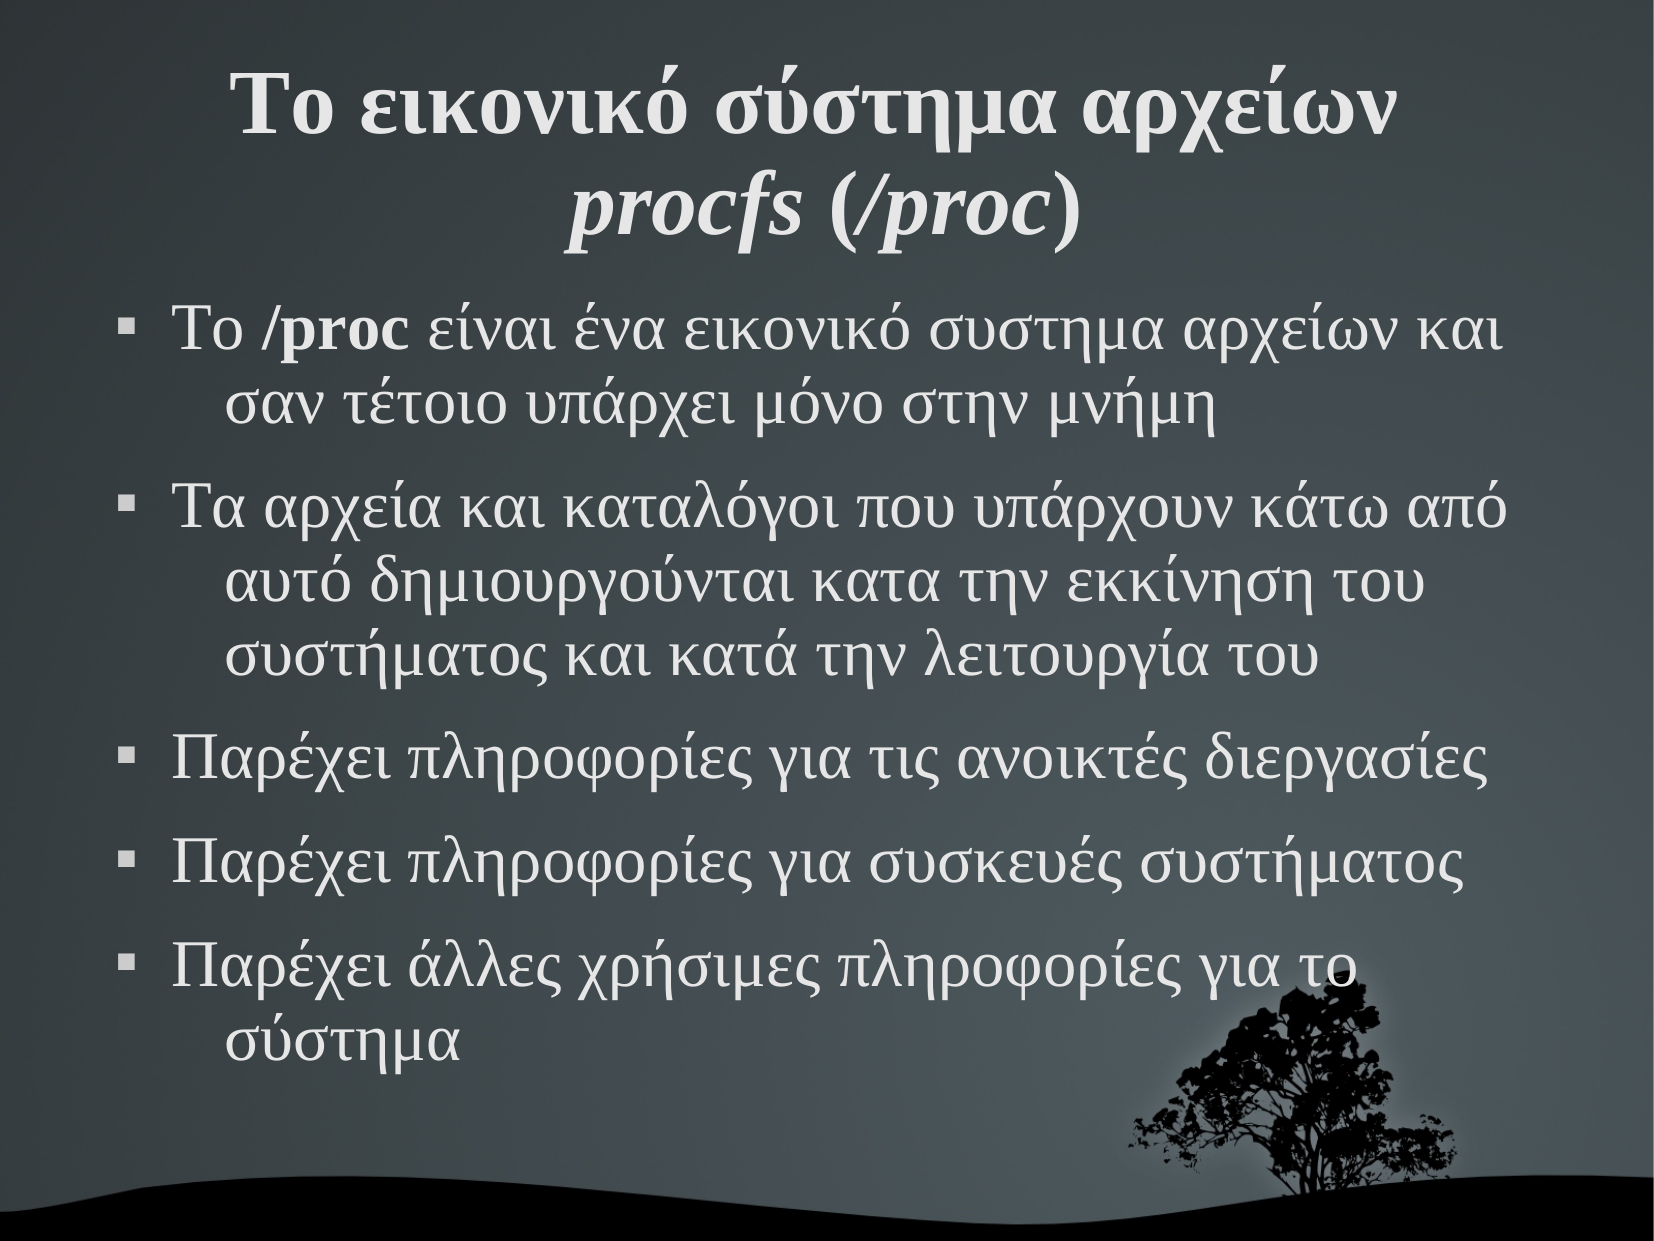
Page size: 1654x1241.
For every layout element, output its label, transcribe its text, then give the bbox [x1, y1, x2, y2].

title Το εικονικό σύστημα αρχείων procfs (/proc) [82, 33, 1571, 273]
list Το /proc είναι ένα εικονικό συστημα αρχείων και σαν τέτοιο υπάρχει μόνο στην μνήμη Τα αρχεία και καταλόγοι που υπάρχουν κάτω από αυτό δημιουργούνται κατα την εκκίνηση του συστήματος και κατά την λειτουργία του Παρέχει πληροφορίες για τις ανοικτές διεργασίες Παρέχει πληροφορίες για συσκευές συστήματος Παρέχει άλλες χρήσιμες πληροφορίες για το σύστημα [82, 290, 1571, 1142]
picture [0, 0, 1654, 1241]
